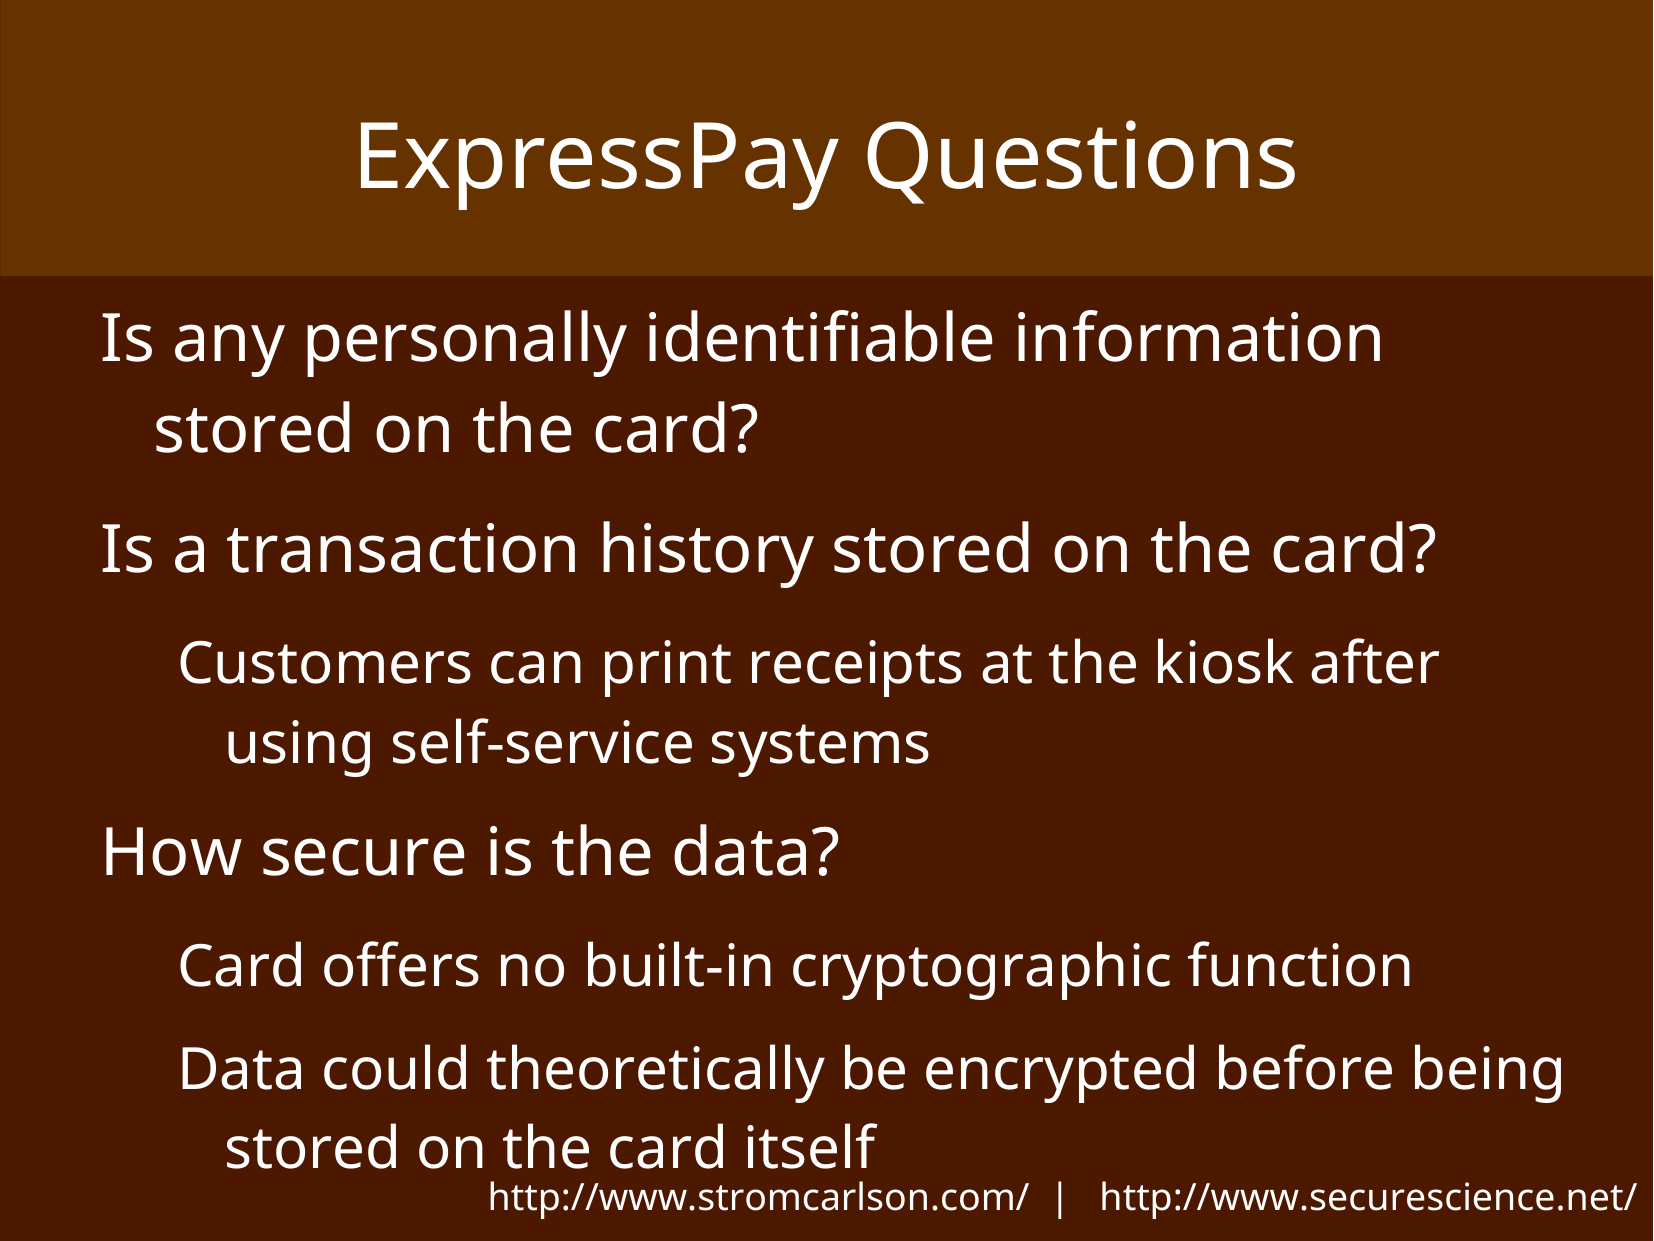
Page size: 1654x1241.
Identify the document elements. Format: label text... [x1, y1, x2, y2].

list Is any personally identifiable information stored on the card? Is a transaction history stored on the card? Customers can print receipts at the kiosk after using self-service systems How secure is the data? Card offers no built-in cryptographic function Data could theoretically be encrypted before being stored on the card itself [82, 290, 1571, 1172]
title ExpressPay Questions [82, 49, 1571, 257]
